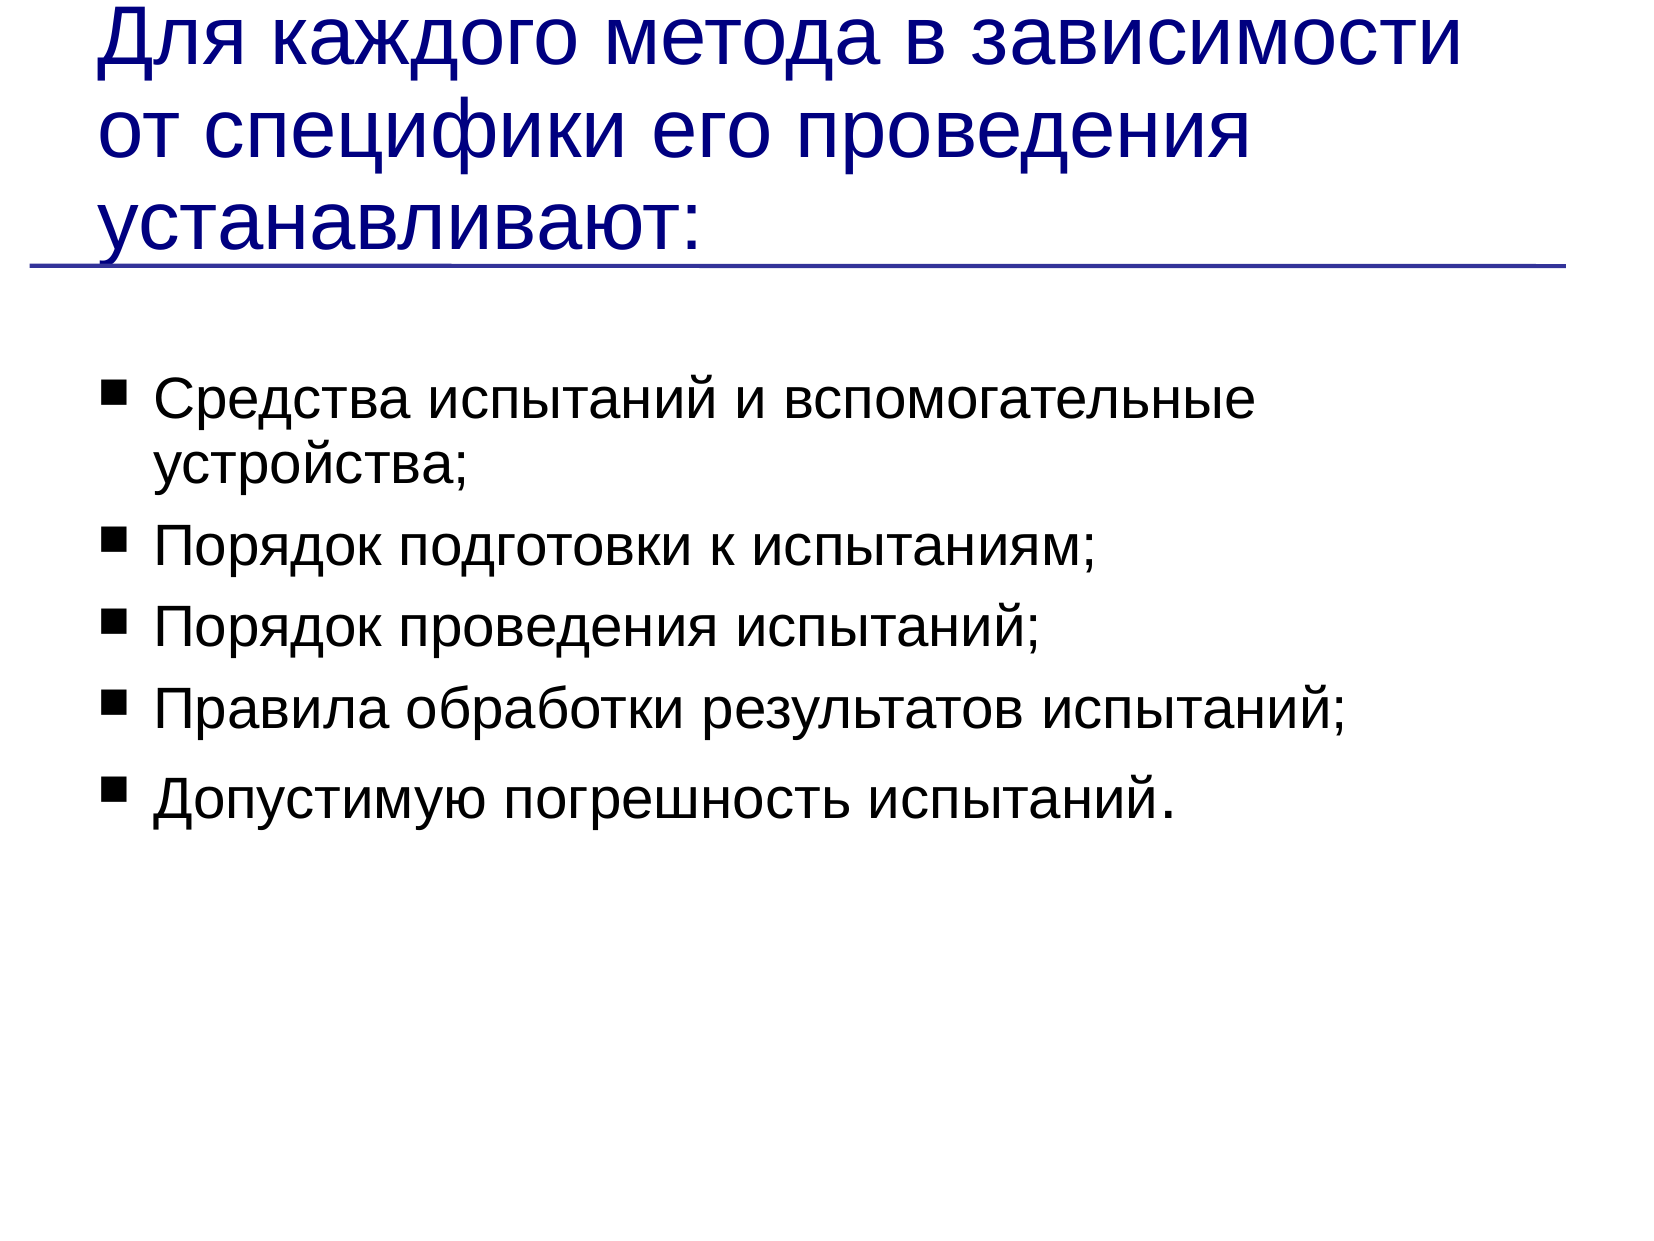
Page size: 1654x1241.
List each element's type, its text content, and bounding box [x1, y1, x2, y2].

list Средства испытаний и вспомогательные устройства; Порядок подготовки к испытаниям; Порядок проведения испытаний; Правила обработки результатов испытаний; Допустимую погрешность испытаний. [82, 358, 1571, 1061]
title Для каждого метода в зависимости от специфики его проведения устанавливают: [82, 0, 1571, 342]
